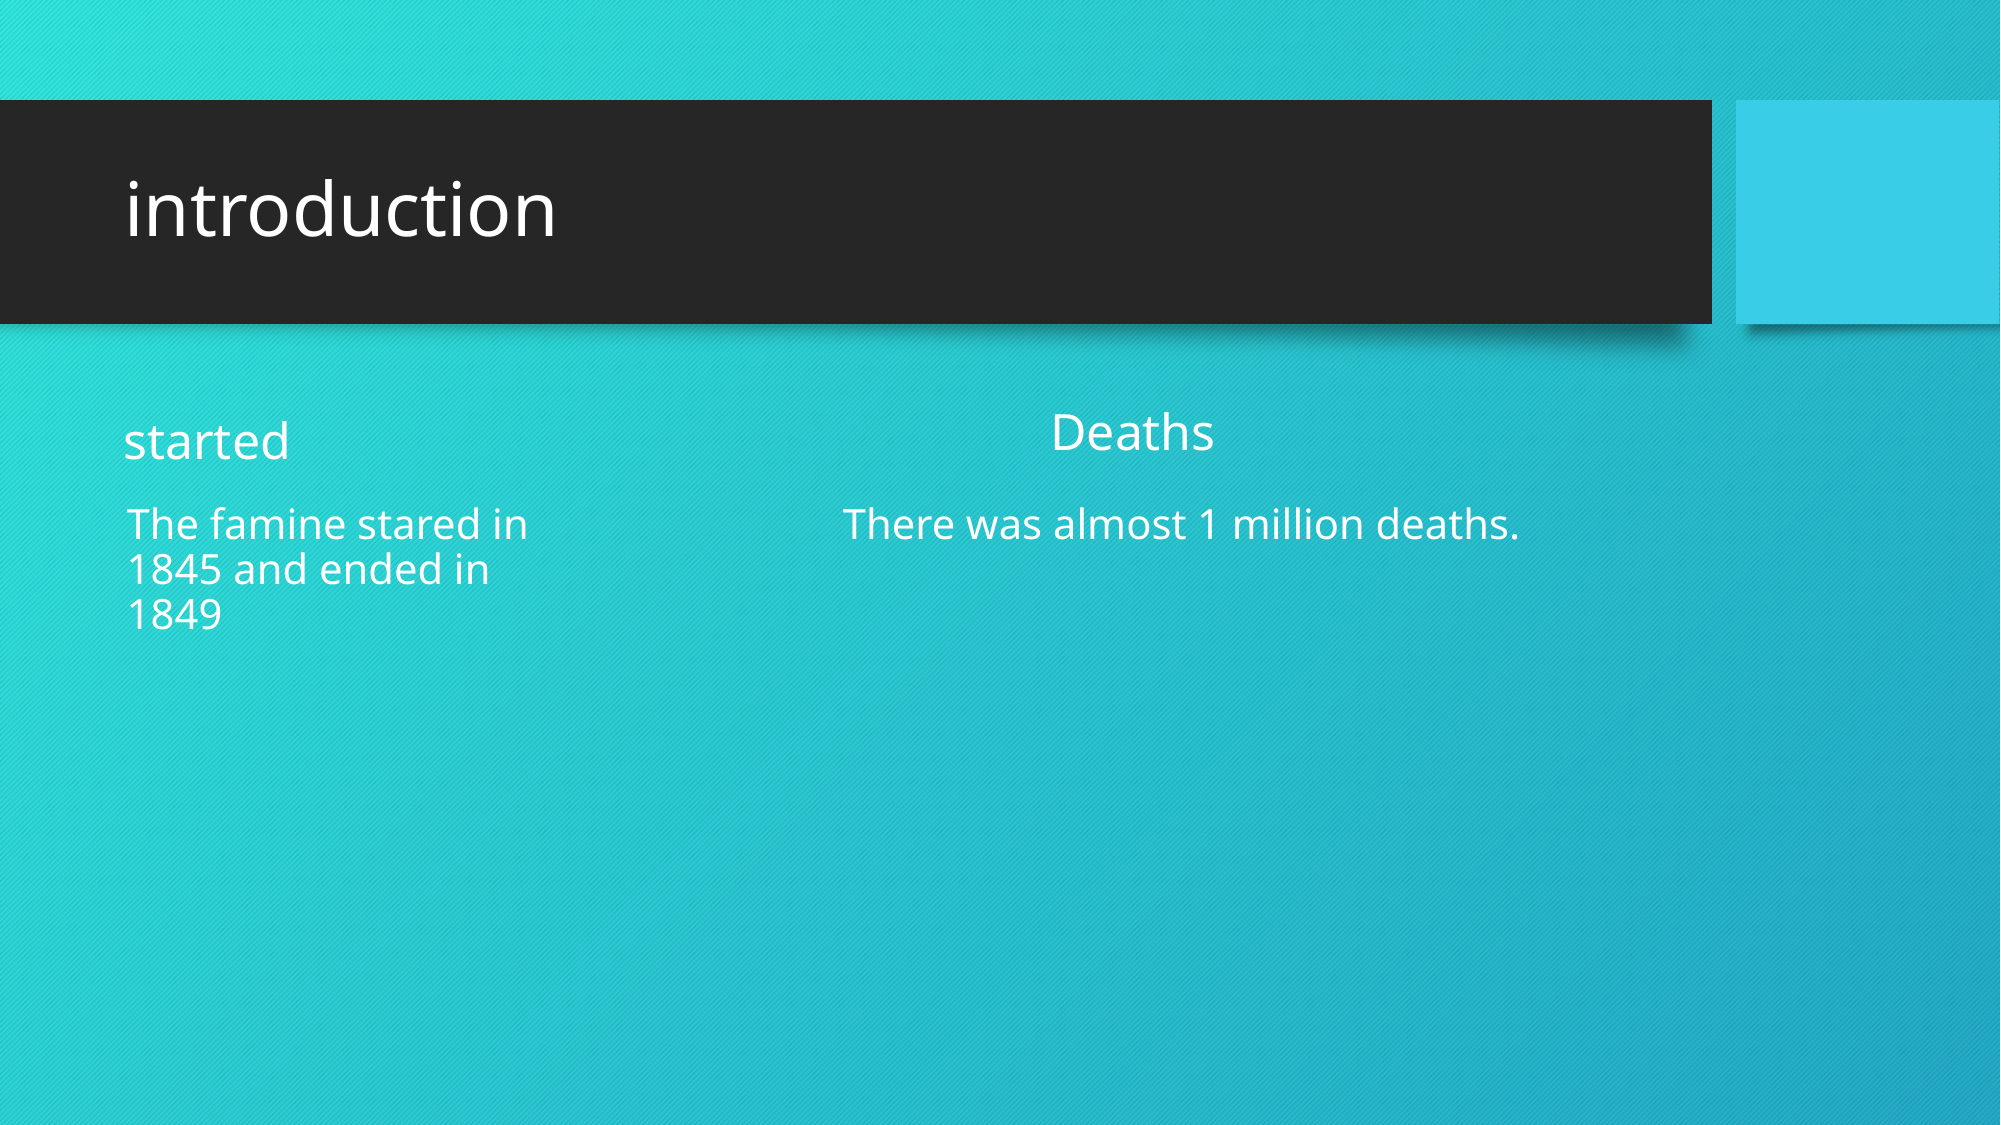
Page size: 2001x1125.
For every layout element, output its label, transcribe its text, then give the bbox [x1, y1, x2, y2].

title introduction [109, 123, 1689, 301]
list There was almost 1 million deaths. [827, 495, 1689, 1008]
list started [108, 383, 613, 478]
list The famine stared in 1845 and ended in 1849 [111, 495, 612, 974]
list Deaths [1035, 392, 2000, 469]
